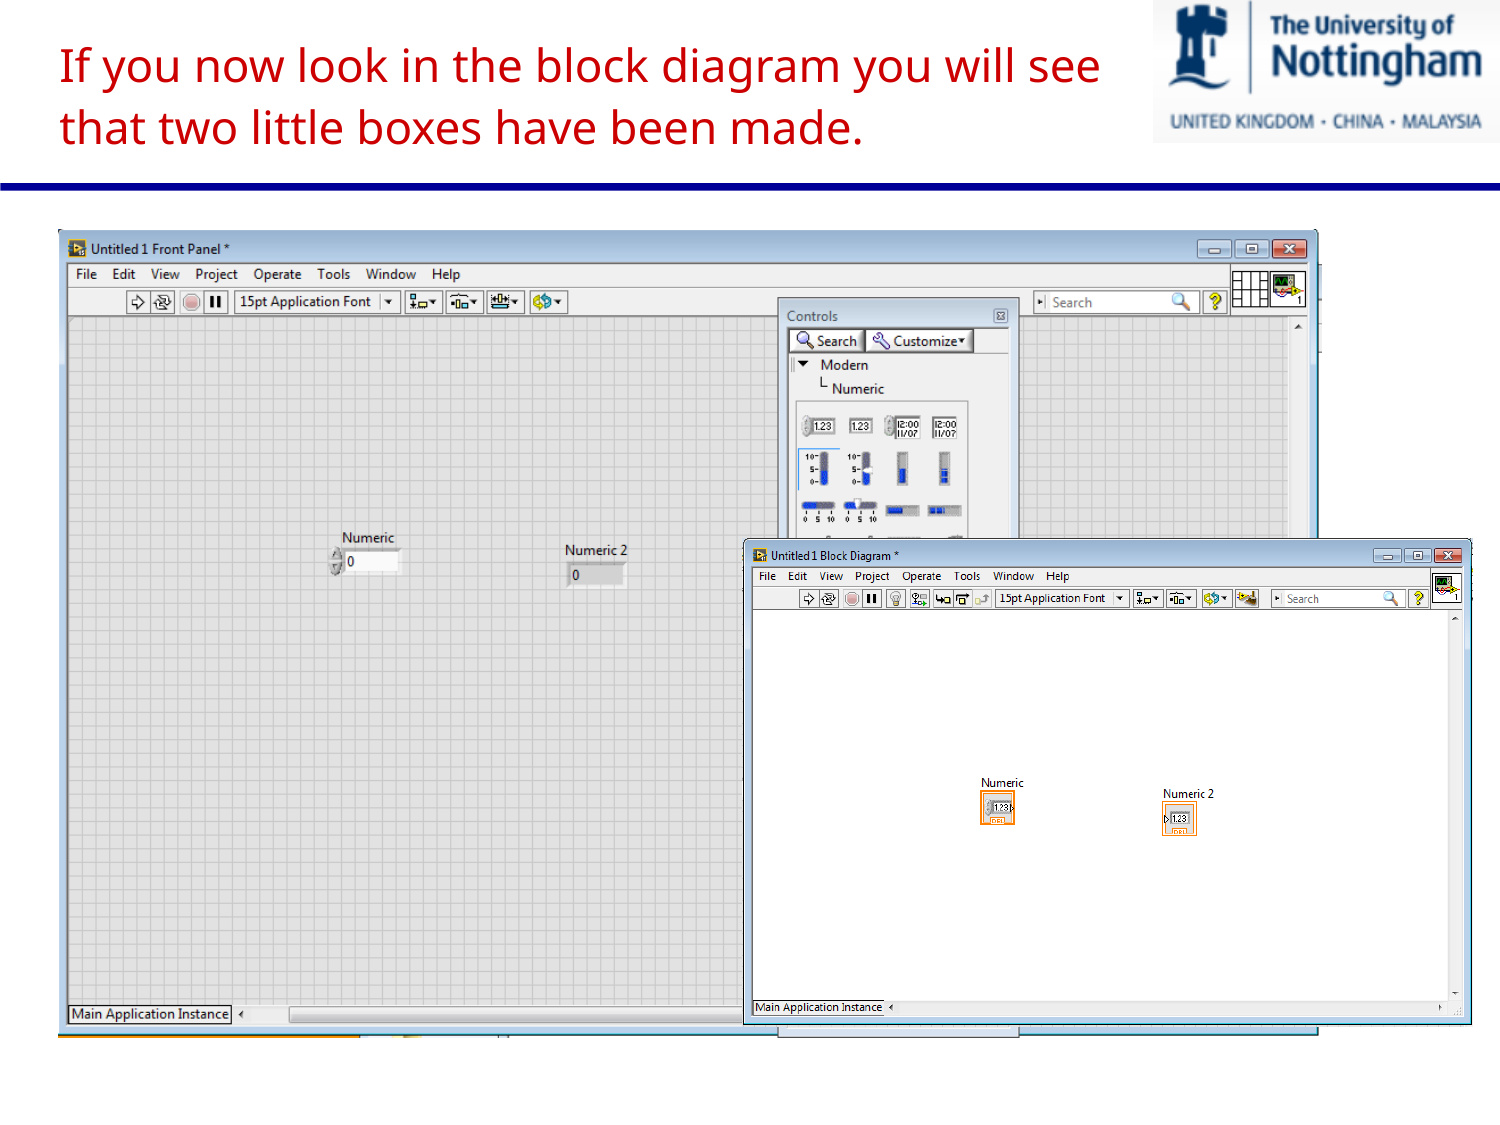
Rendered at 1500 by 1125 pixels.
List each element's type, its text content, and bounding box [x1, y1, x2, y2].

picture [58, 229, 1473, 1039]
title If you now look in the block diagram you will see that two little boxes have been made. [59, 42, 1158, 149]
picture [1153, 0, 1500, 143]
